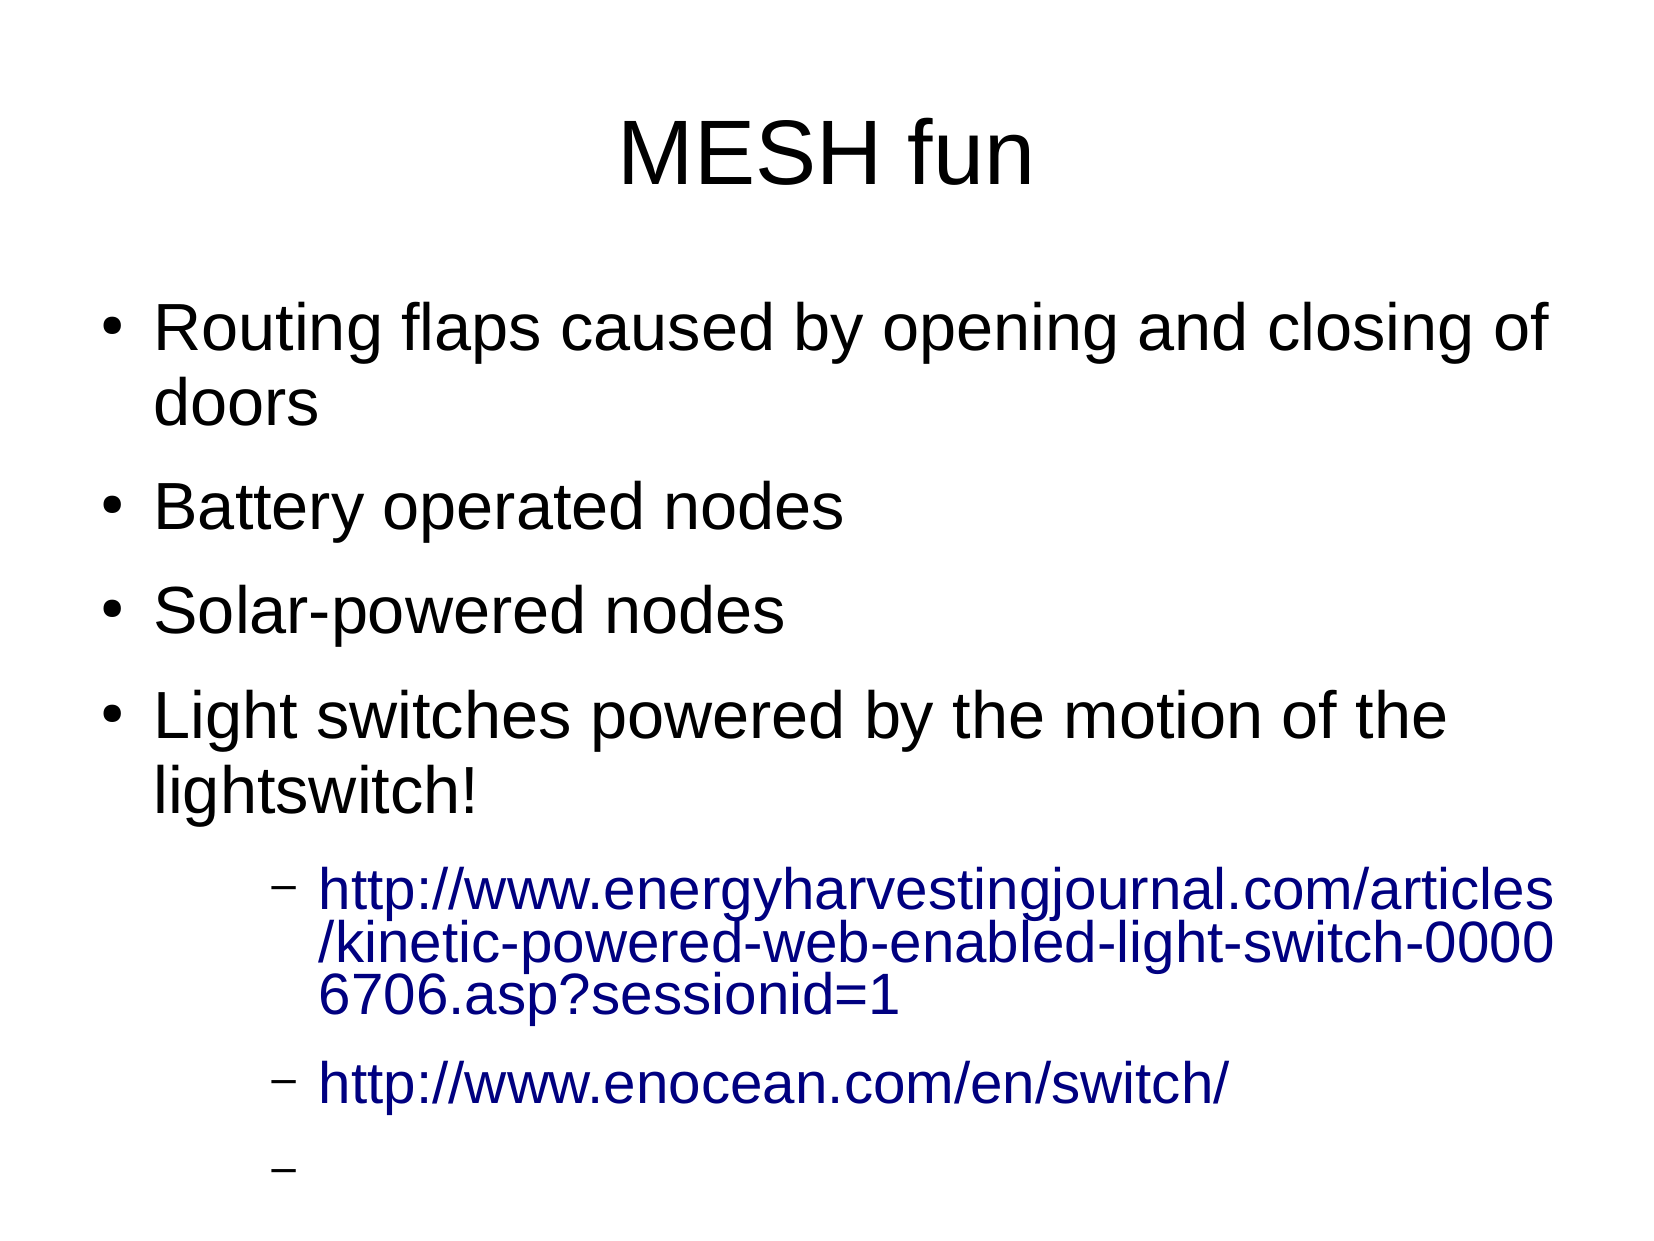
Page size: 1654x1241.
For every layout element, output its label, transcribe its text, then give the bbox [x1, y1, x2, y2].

title MESH fun [82, 49, 1571, 257]
list Routing flaps caused by opening and closing of doors Battery operated nodes Solar-powered nodes Light switches powered by the motion of the lightswitch! http://www.energyharvestingjournal.com/articles/kinetic-powered-web-enabled-light-switch-00006706.asp?sessionid=1 http://www.enocean.com/en/switch/ [82, 290, 1571, 1100]
